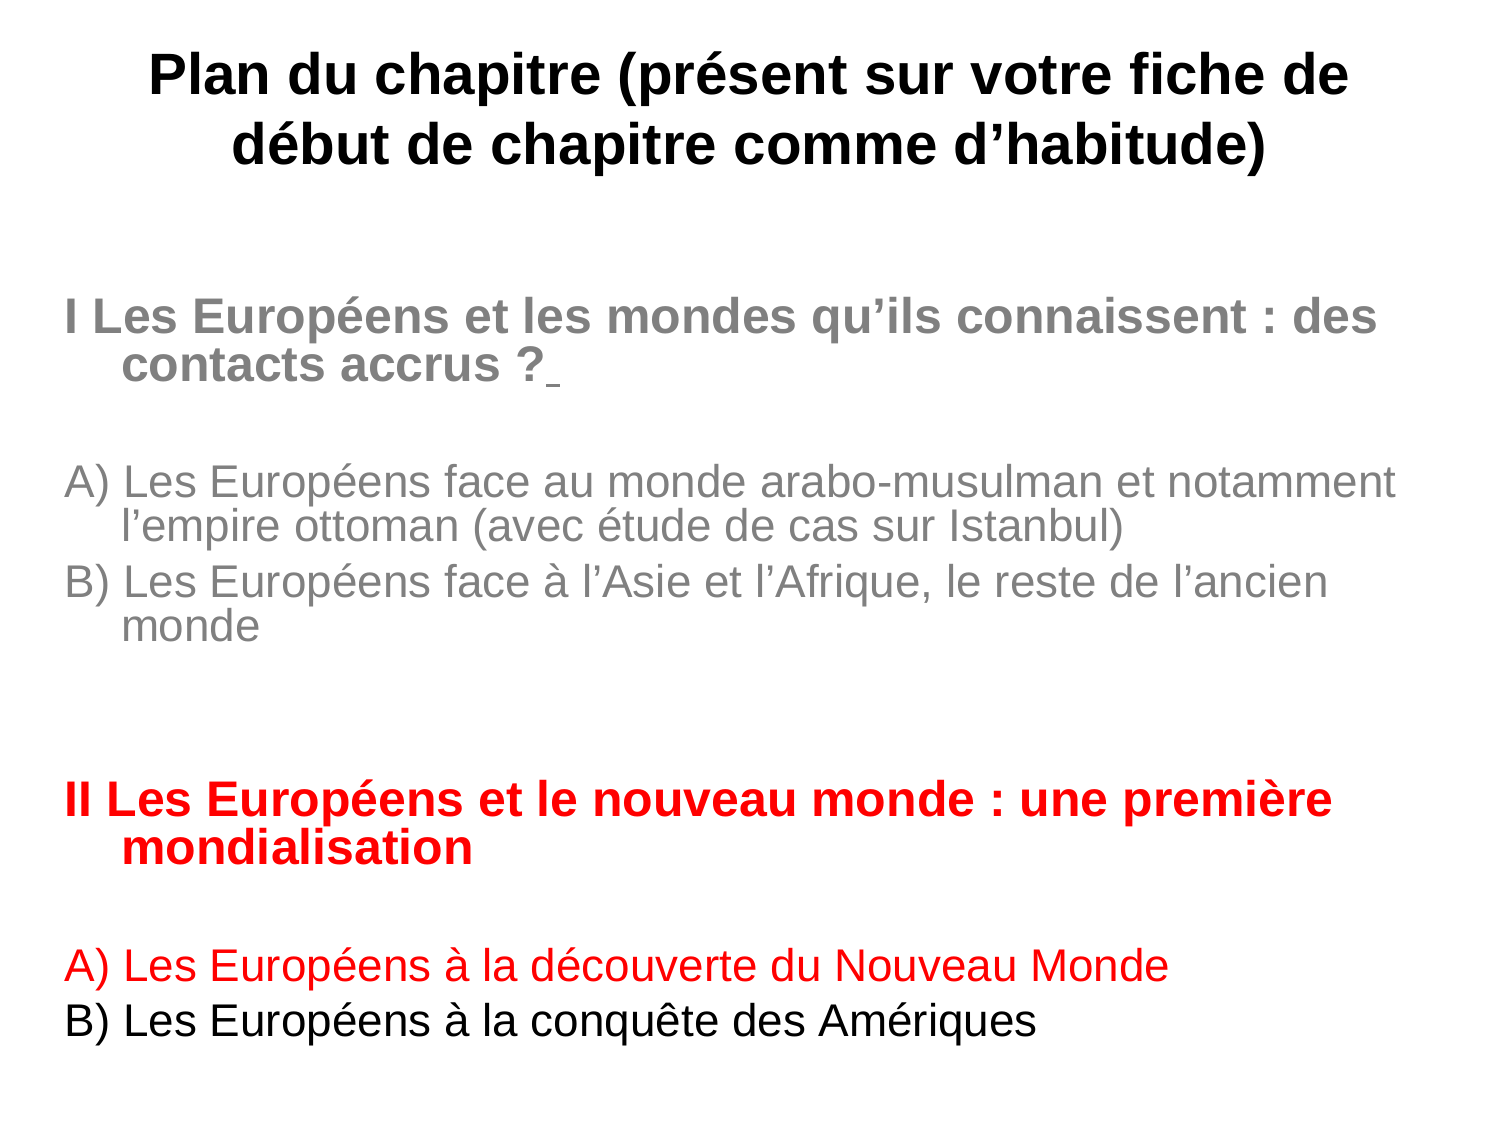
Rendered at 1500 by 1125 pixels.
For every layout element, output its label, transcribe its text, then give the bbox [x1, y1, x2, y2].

list I Les Européens et les mondes qu’ils connaissent : des contacts accrus ? A) Les Européens face au monde arabo-musulman et notamment l’empire ottoman (avec étude de cas sur Istanbul) B) Les Européens face à l’Asie et l’Afrique, le reste de l’ancien monde II Les Européens et le nouveau monde : une première mondialisation A) Les Européens à la découverte du Nouveau Monde B) Les Européens à la conquête des Amériques [50, 287, 1476, 1101]
title Plan du chapitre (présent sur votre fiche de début de chapitre comme d’habitude) [75, 12, 1426, 201]
